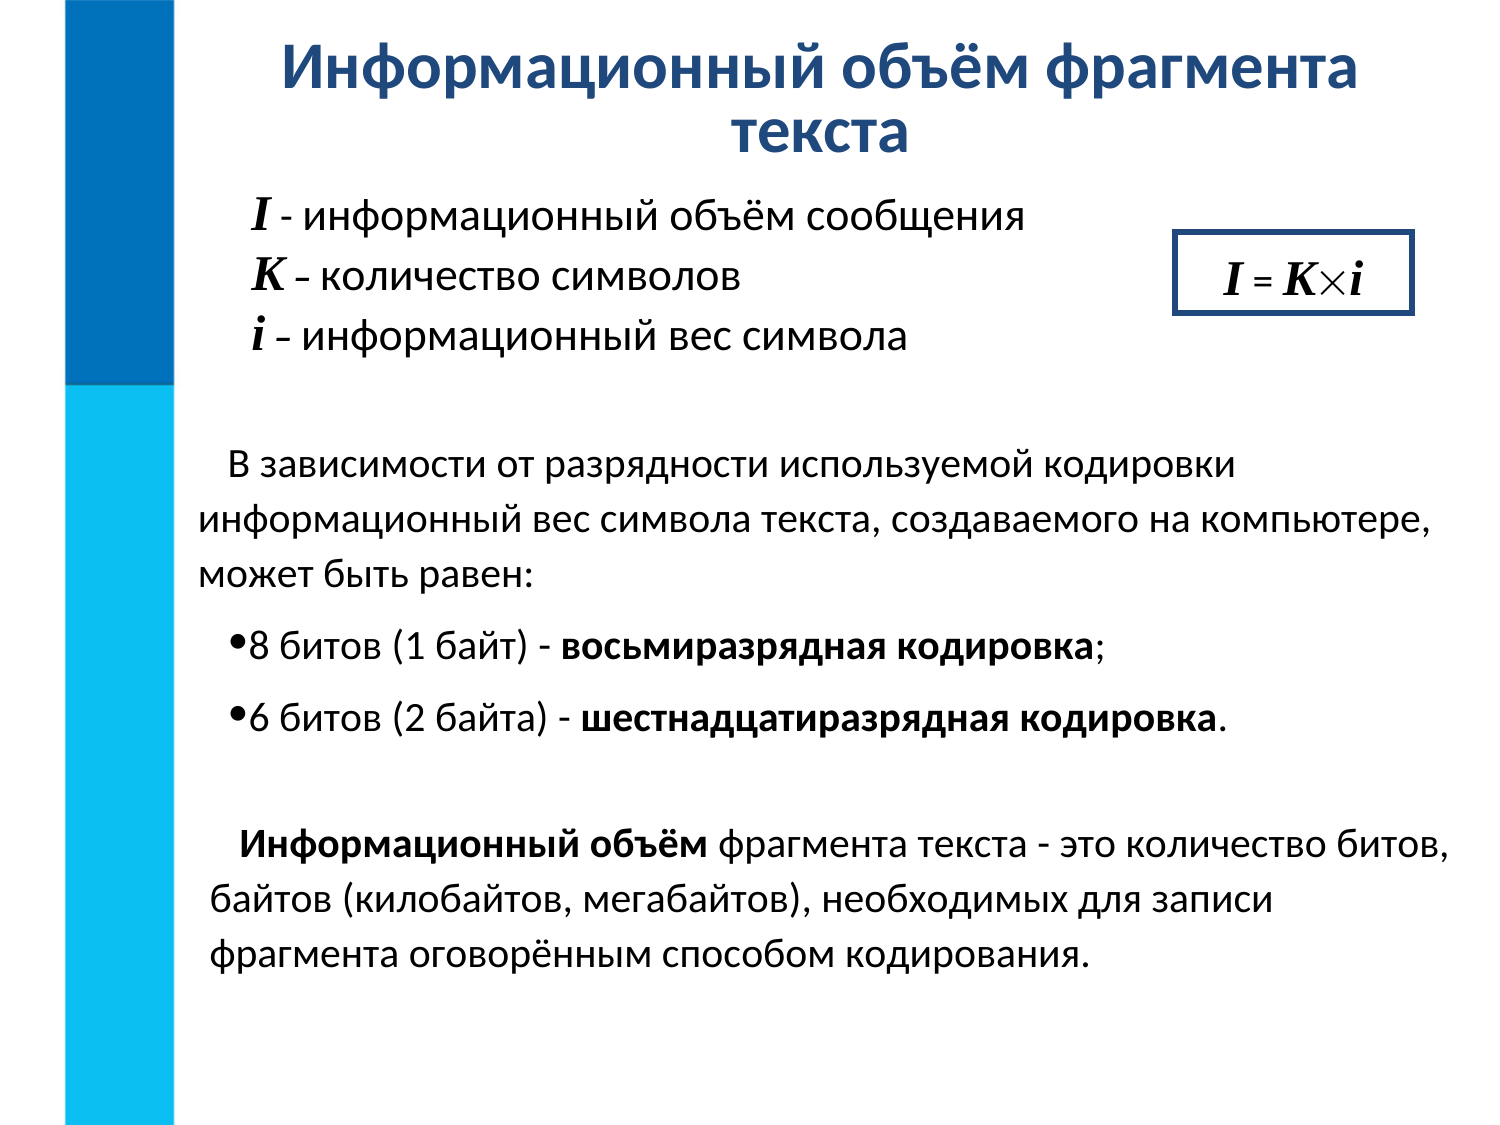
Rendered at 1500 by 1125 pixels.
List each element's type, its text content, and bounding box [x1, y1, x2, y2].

text_box Информационный объём фрагмента текста [183, 30, 1459, 173]
text_box Информационный объём фрагмента текста - это количество битов, байтов (килобайтов, мегабайтов), необходимых для записи фрагмента оговорённым способом кодирования. [194, 803, 1471, 984]
text_box В зависимости от разрядности используемой кодировки информационный вес символа текста, создаваемого на компьютере, может быть равен: 8 битов (1 байт) - восьмиразрядная кодировка; 6 битов (2 байта) - шестнадцатиразрядная кодировка. [183, 423, 1471, 748]
text_box I = Ki [1175, 231, 1412, 314]
picture [0, 0, 1500, 1125]
text_box I - информационный объём сообщения K – количество символов i – информационный вес символа [206, 172, 1140, 369]
